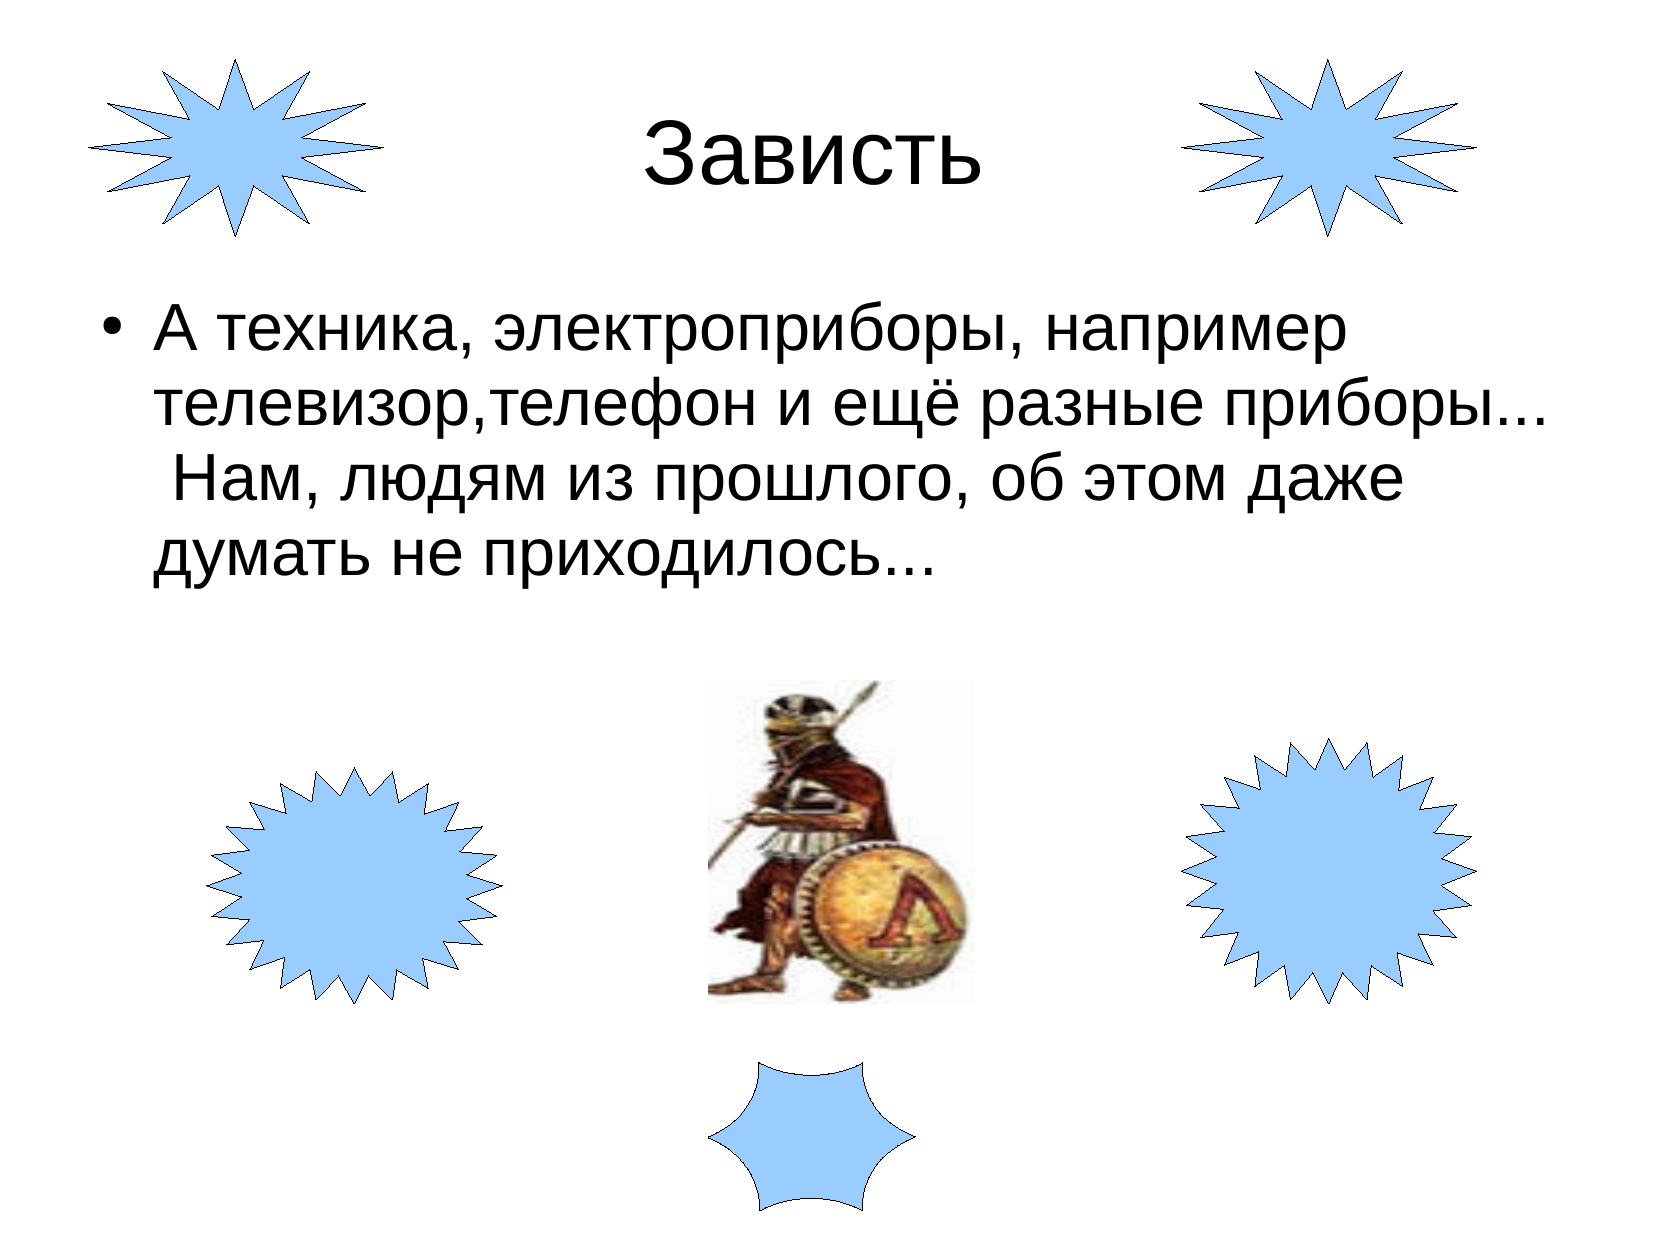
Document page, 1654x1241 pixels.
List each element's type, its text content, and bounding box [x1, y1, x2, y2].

text_box [1181, 738, 1477, 1004]
text_box [1181, 59, 1477, 237]
text_box [708, 1062, 916, 1211]
list А техника, электроприборы, например телевизор,телефон и ещё разные приборы... Нам, людям из прошлого, об этом даже думать не приходилось... [82, 290, 1571, 1109]
text_box [88, 59, 384, 237]
text_box [206, 767, 503, 1004]
picture [708, 680, 975, 1004]
title Зависть [82, 49, 1571, 257]
